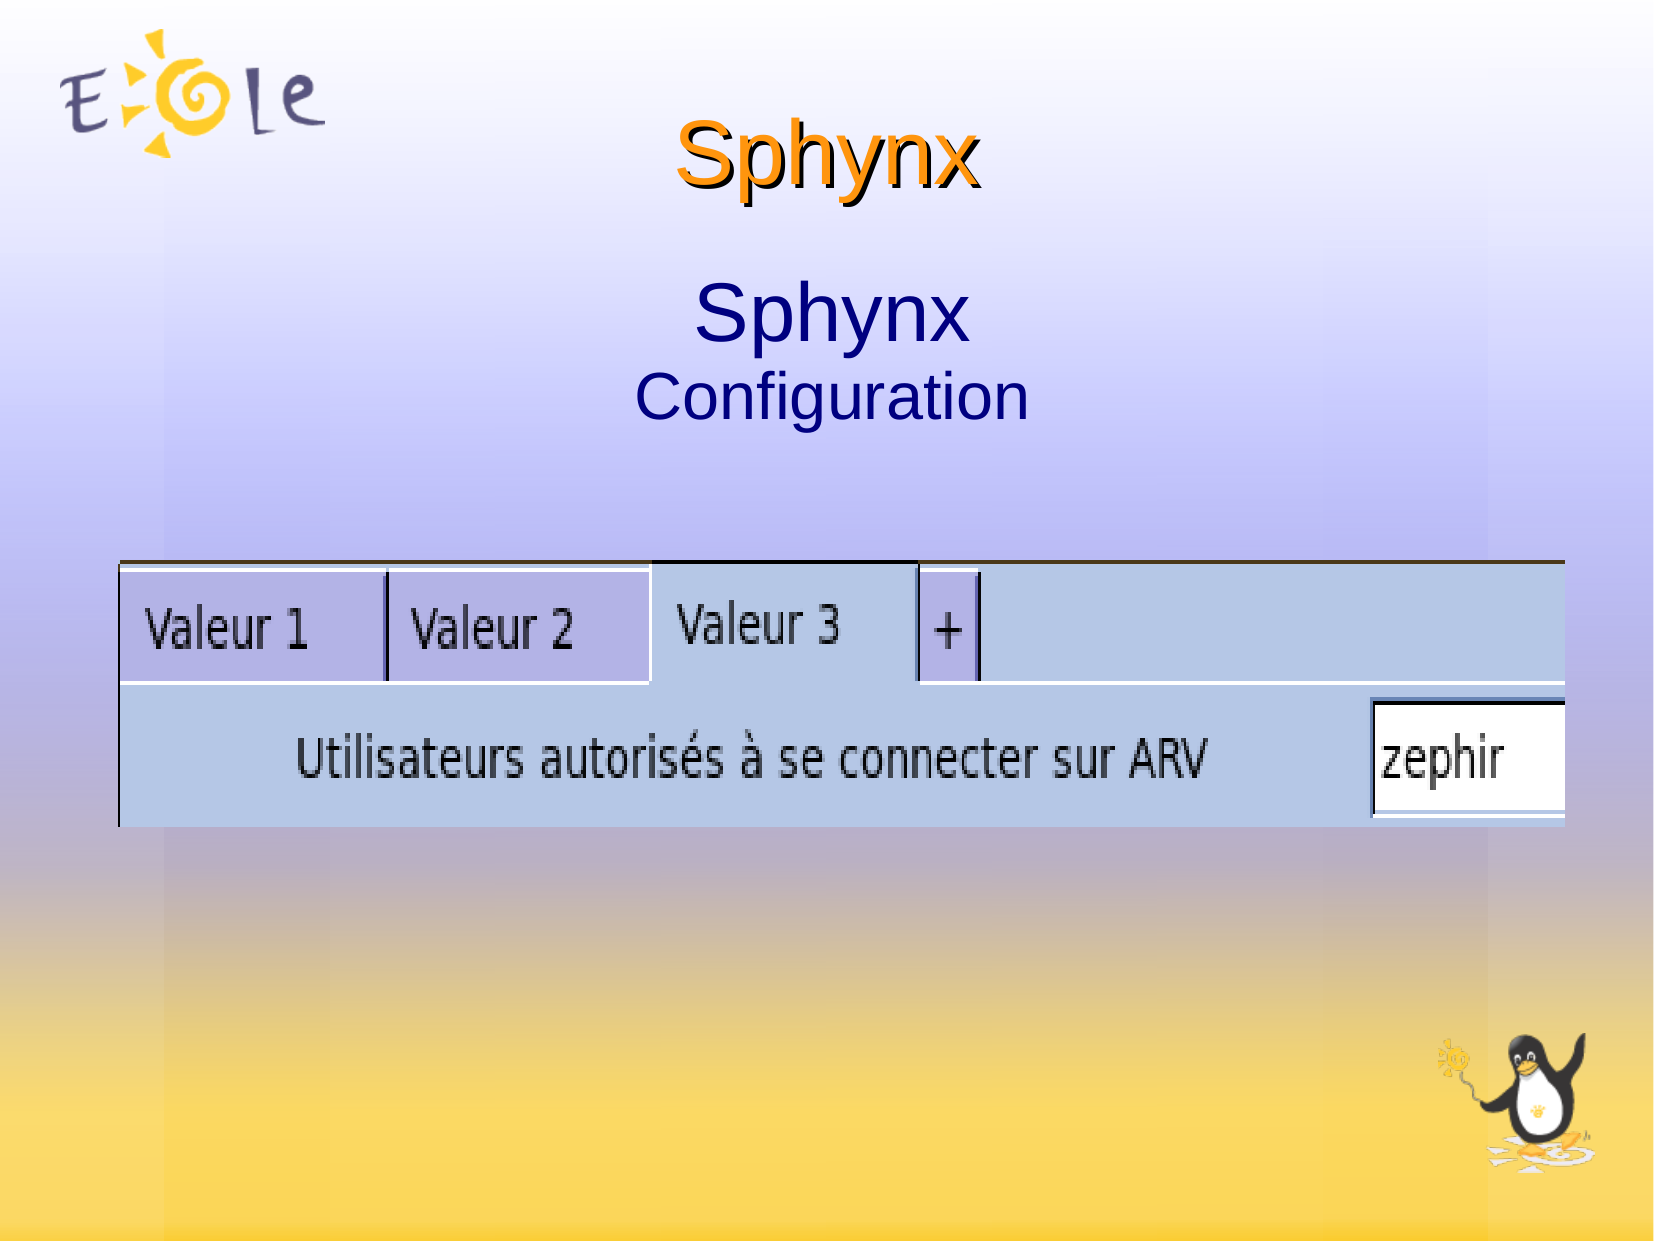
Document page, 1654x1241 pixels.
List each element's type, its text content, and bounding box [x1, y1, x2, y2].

list Sphynx Configuration [88, 265, 1577, 453]
picture [0, 0, 1654, 1241]
title Sphynx [82, 49, 1571, 257]
